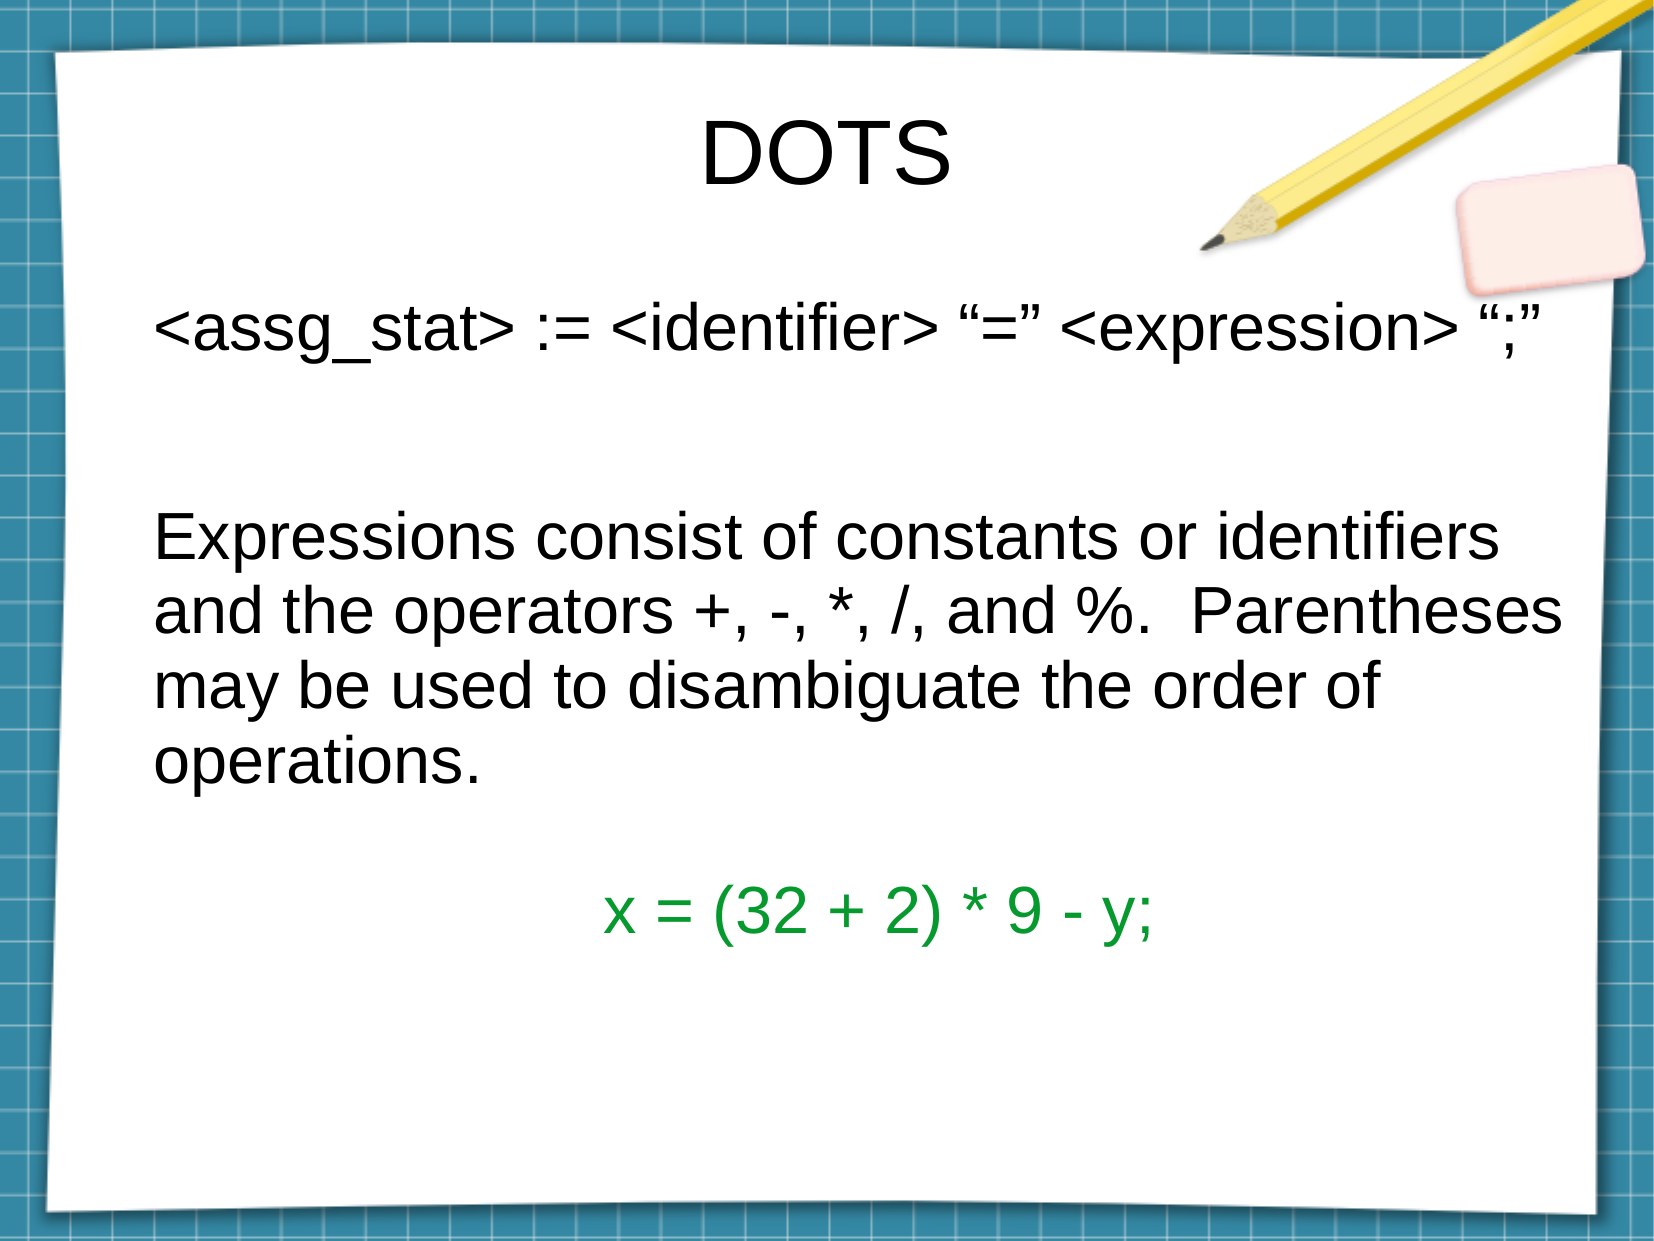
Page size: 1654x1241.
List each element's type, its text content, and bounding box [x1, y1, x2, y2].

picture [0, 0, 1654, 1241]
title DOTS [82, 49, 1571, 257]
list <assg_stat> := <identifier> “=” <expression> “;” Expressions consist of constants or identifiers and the operators +, -, *, /, and %. Parentheses may be used to disambiguate the order of operations. x = (32 + 2) * 9 - y; [82, 290, 1571, 1010]
